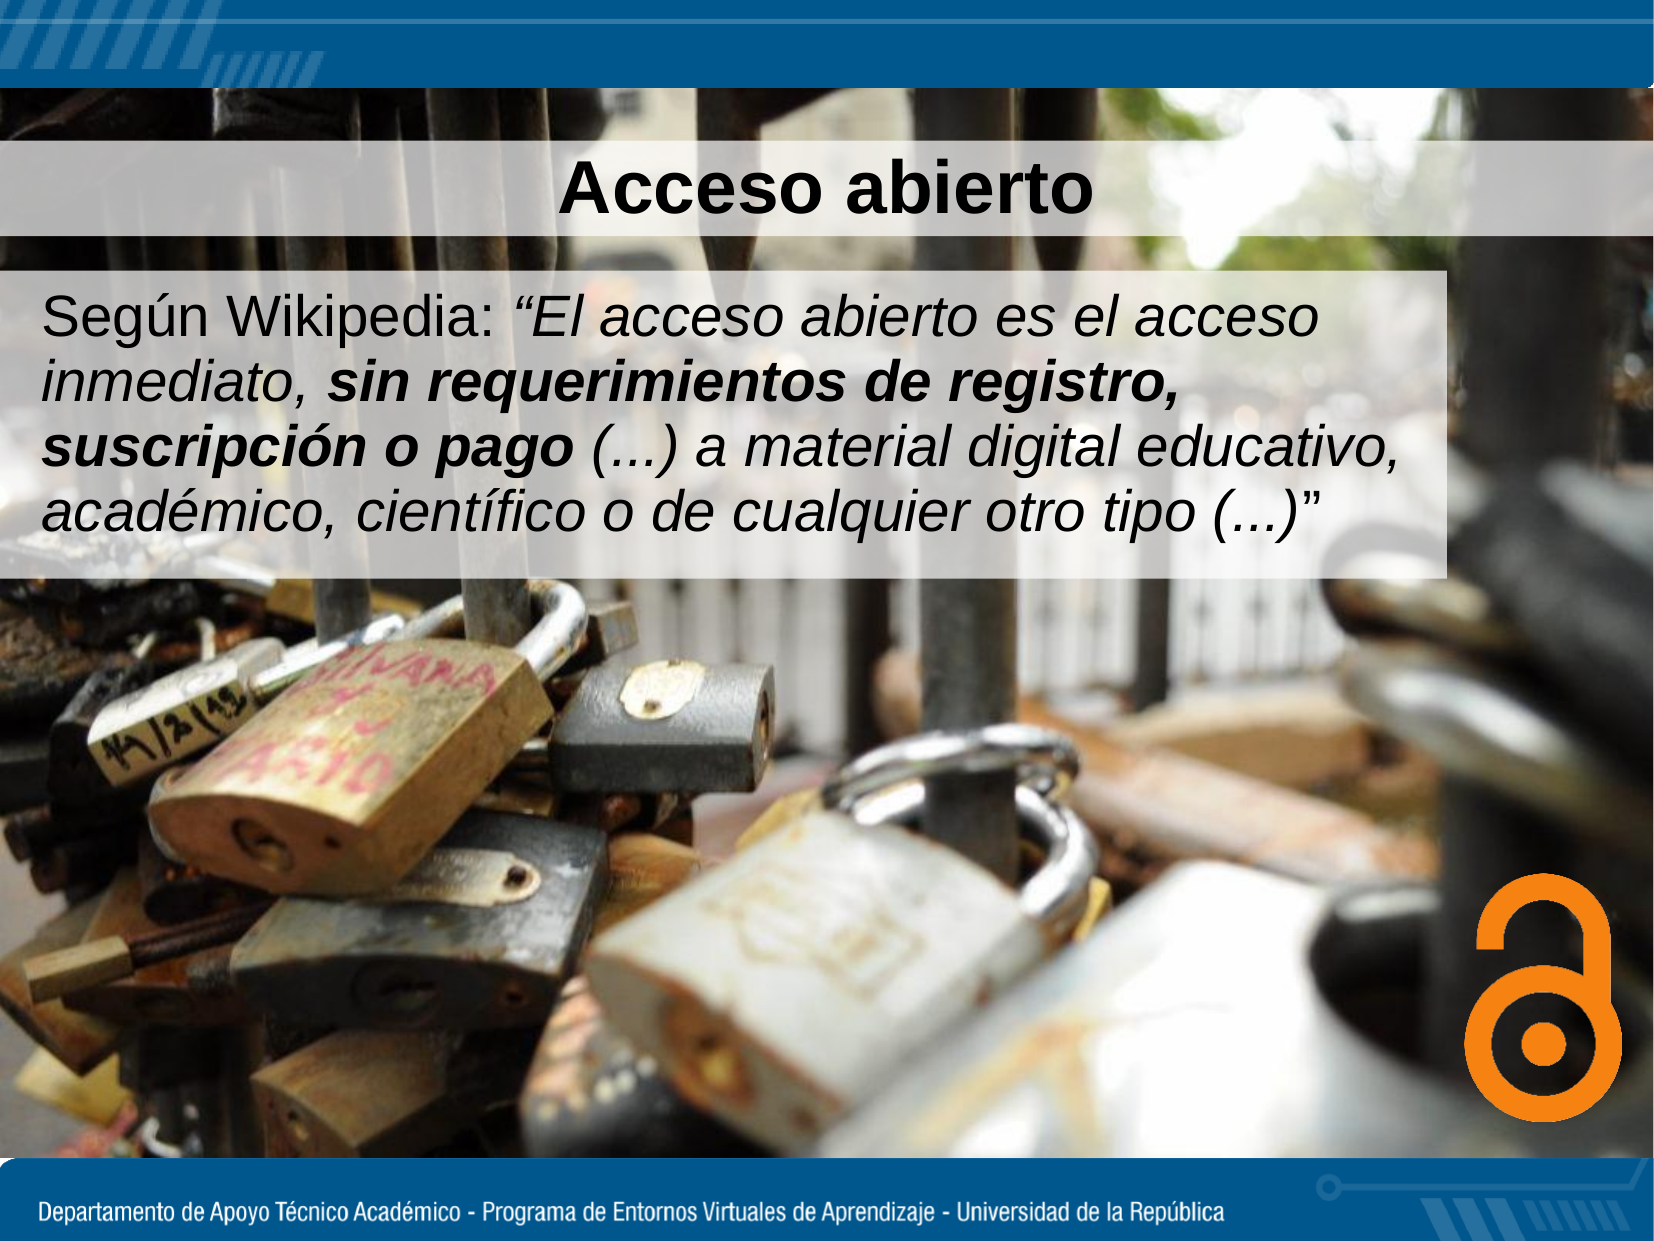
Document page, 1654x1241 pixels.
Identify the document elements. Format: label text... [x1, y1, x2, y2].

picture [0, 0, 1654, 140]
text_box [0, 140, 1654, 237]
text_box [0, 270, 1447, 283]
title Acceso abierto [82, 145, 1571, 230]
list Según Wikipedia: “El acceso abierto es el acceso inmediato, sin requerimientos de registro, suscripción o pago (...) a material digital educativo, académico, científico o de cualquier otro tipo (...)” [0, 283, 1453, 579]
picture [0, 237, 1654, 1241]
